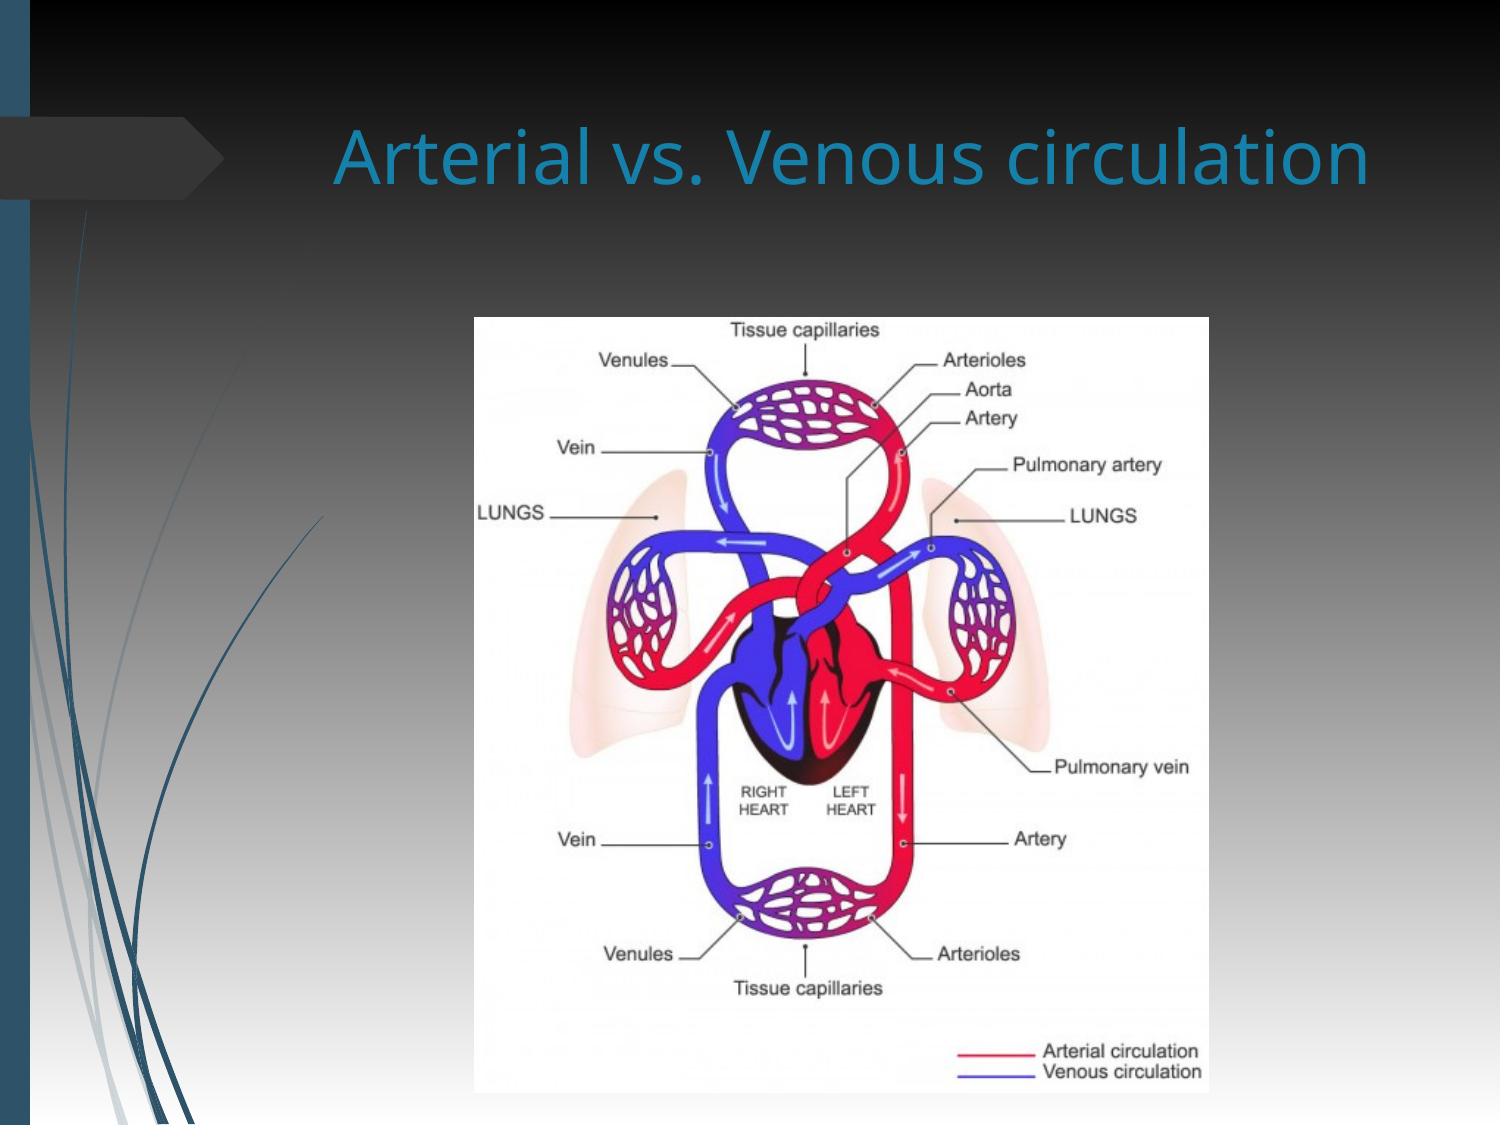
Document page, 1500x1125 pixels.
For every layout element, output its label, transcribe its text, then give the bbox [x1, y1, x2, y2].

picture [474, 317, 1209, 1093]
title Arterial vs. Venous circulation [319, 102, 1400, 313]
